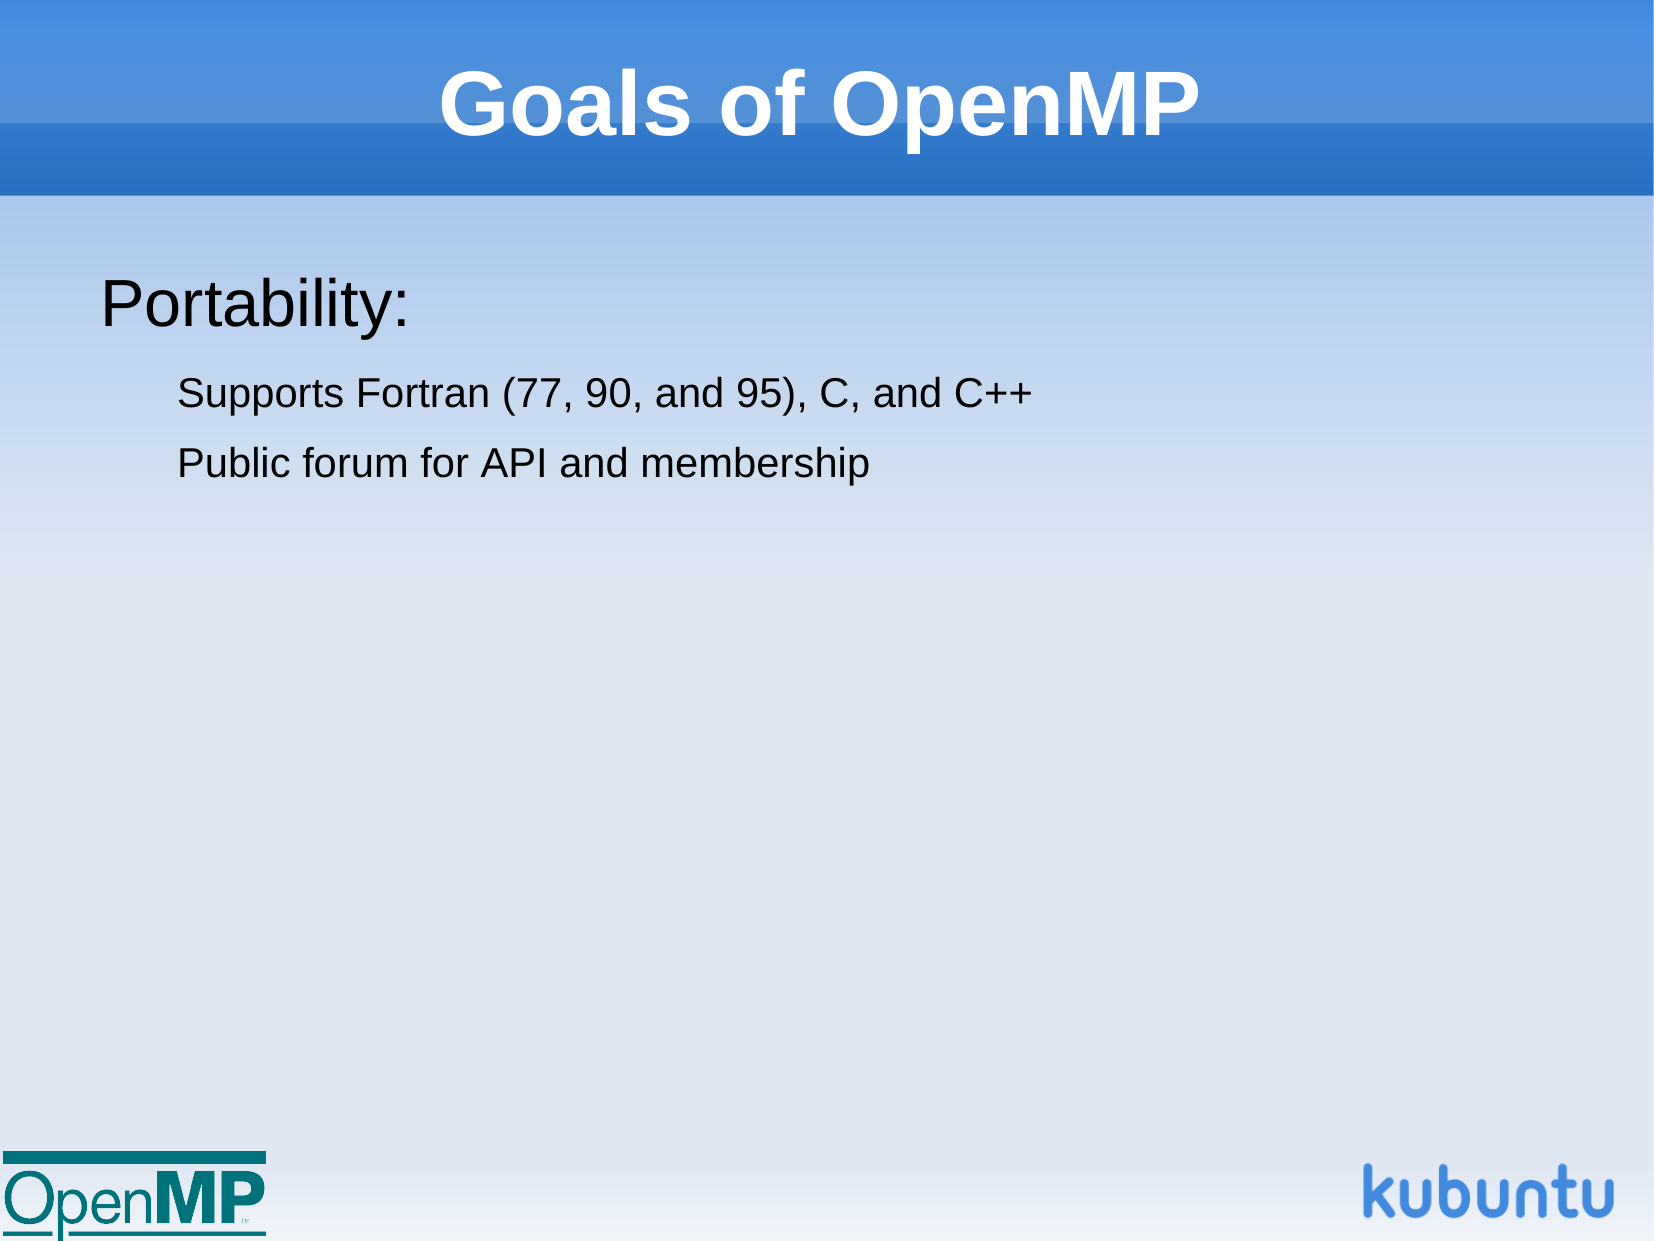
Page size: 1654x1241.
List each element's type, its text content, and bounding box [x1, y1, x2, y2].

picture [0, 0, 1654, 1241]
title Goals of OpenMP [76, 0, 1565, 208]
list Portability: Supports Fortran (77, 90, and 95), C, and C++ Public forum for API and membership [82, 265, 1571, 1168]
